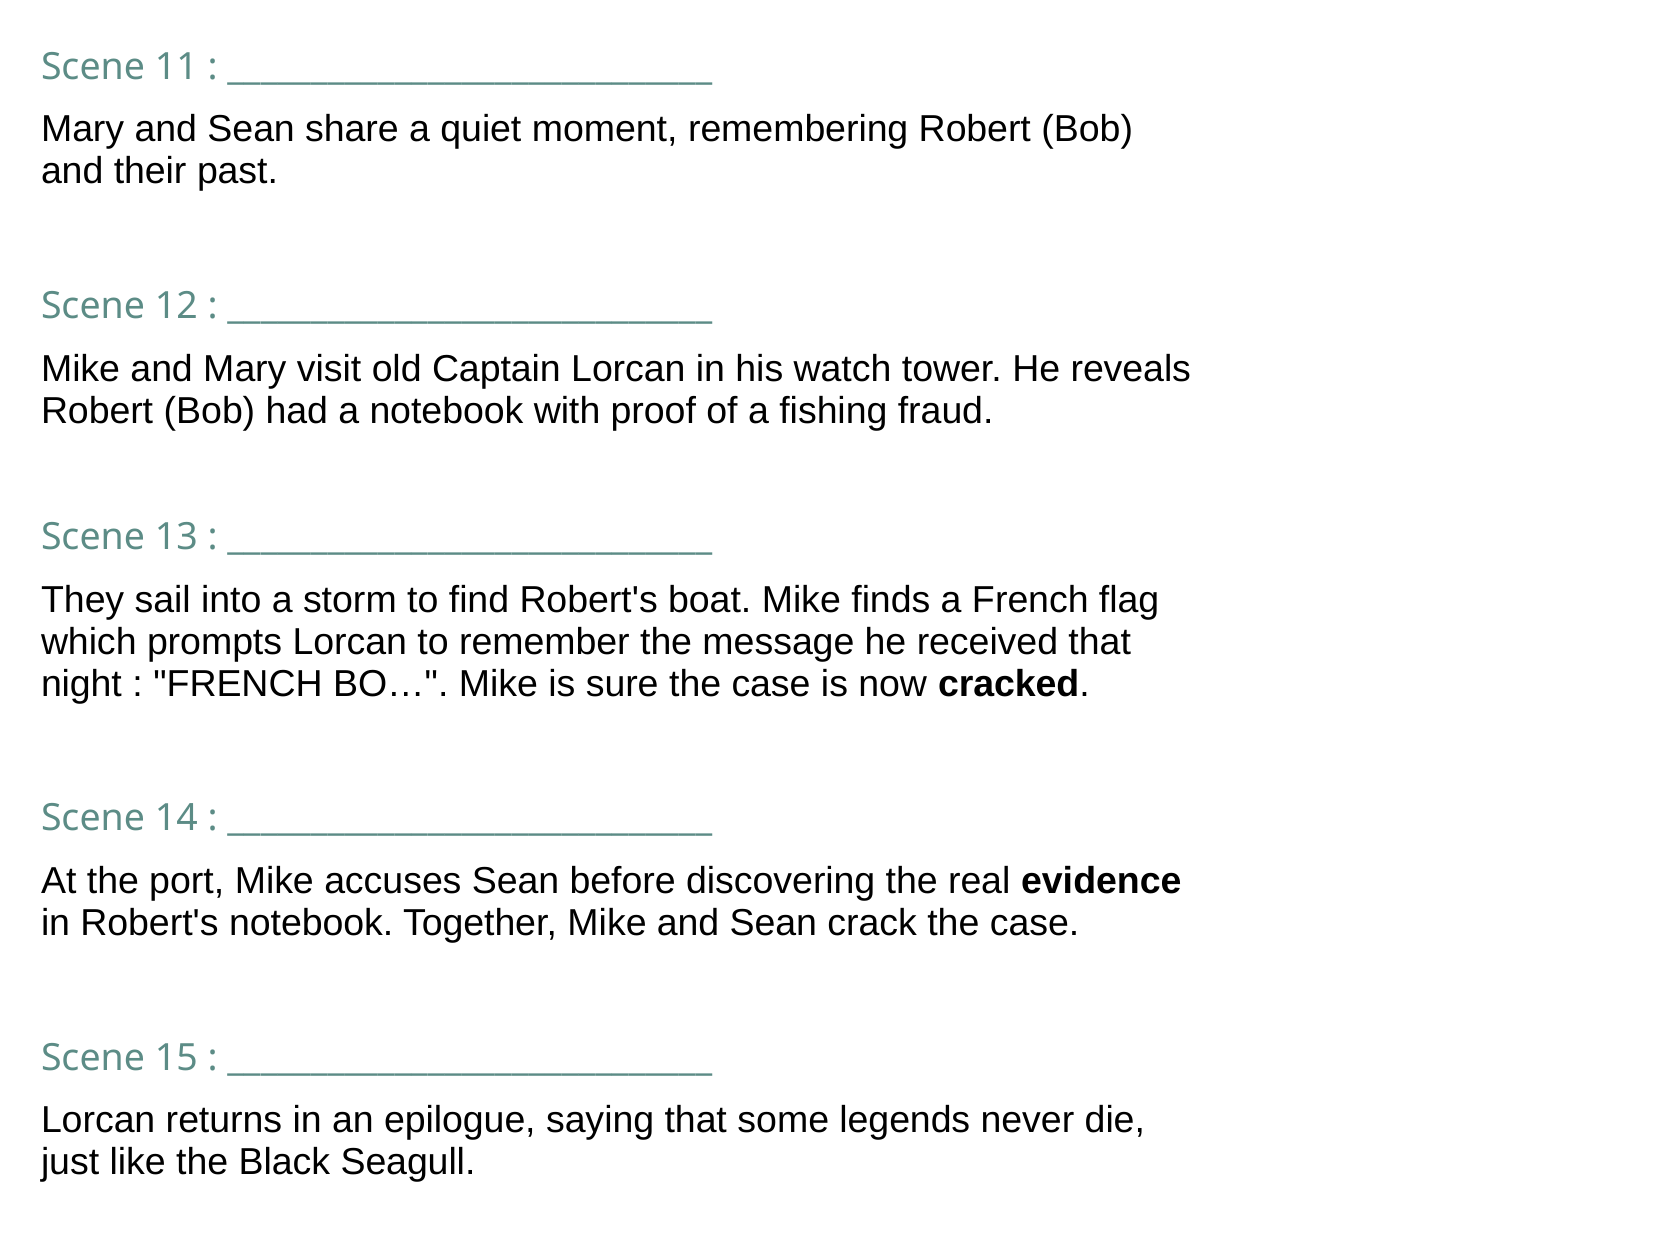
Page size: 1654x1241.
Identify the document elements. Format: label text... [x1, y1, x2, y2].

text_box Scene 11 : _____________________________ Mary and Sean share a quiet moment, remembering Robert (Bob) and their past. Scene 12 : _____________________________ Mike and Mary visit old Captain Lorcan in his watch tower. He reveals Robert (Bob) had a notebook with proof of a fishing fraud. Scene 13 : _____________________________ They sail into a storm to find Robert's boat. Mike finds a French flag which prompts Lorcan to remember the message he received that night : "FRENCH BO…". Mike is sure the case is now cracked. Scene 14 : _____________________________ At the port, Mike accuses Sean before discovering the real evidence in Robert's notebook. Together, Mike and Sean crack the case. Scene 15 : _____________________________ Lorcan returns in an epilogue, saying that some legends never die, just like the Black Seagull. [26, 31, 1208, 1205]
